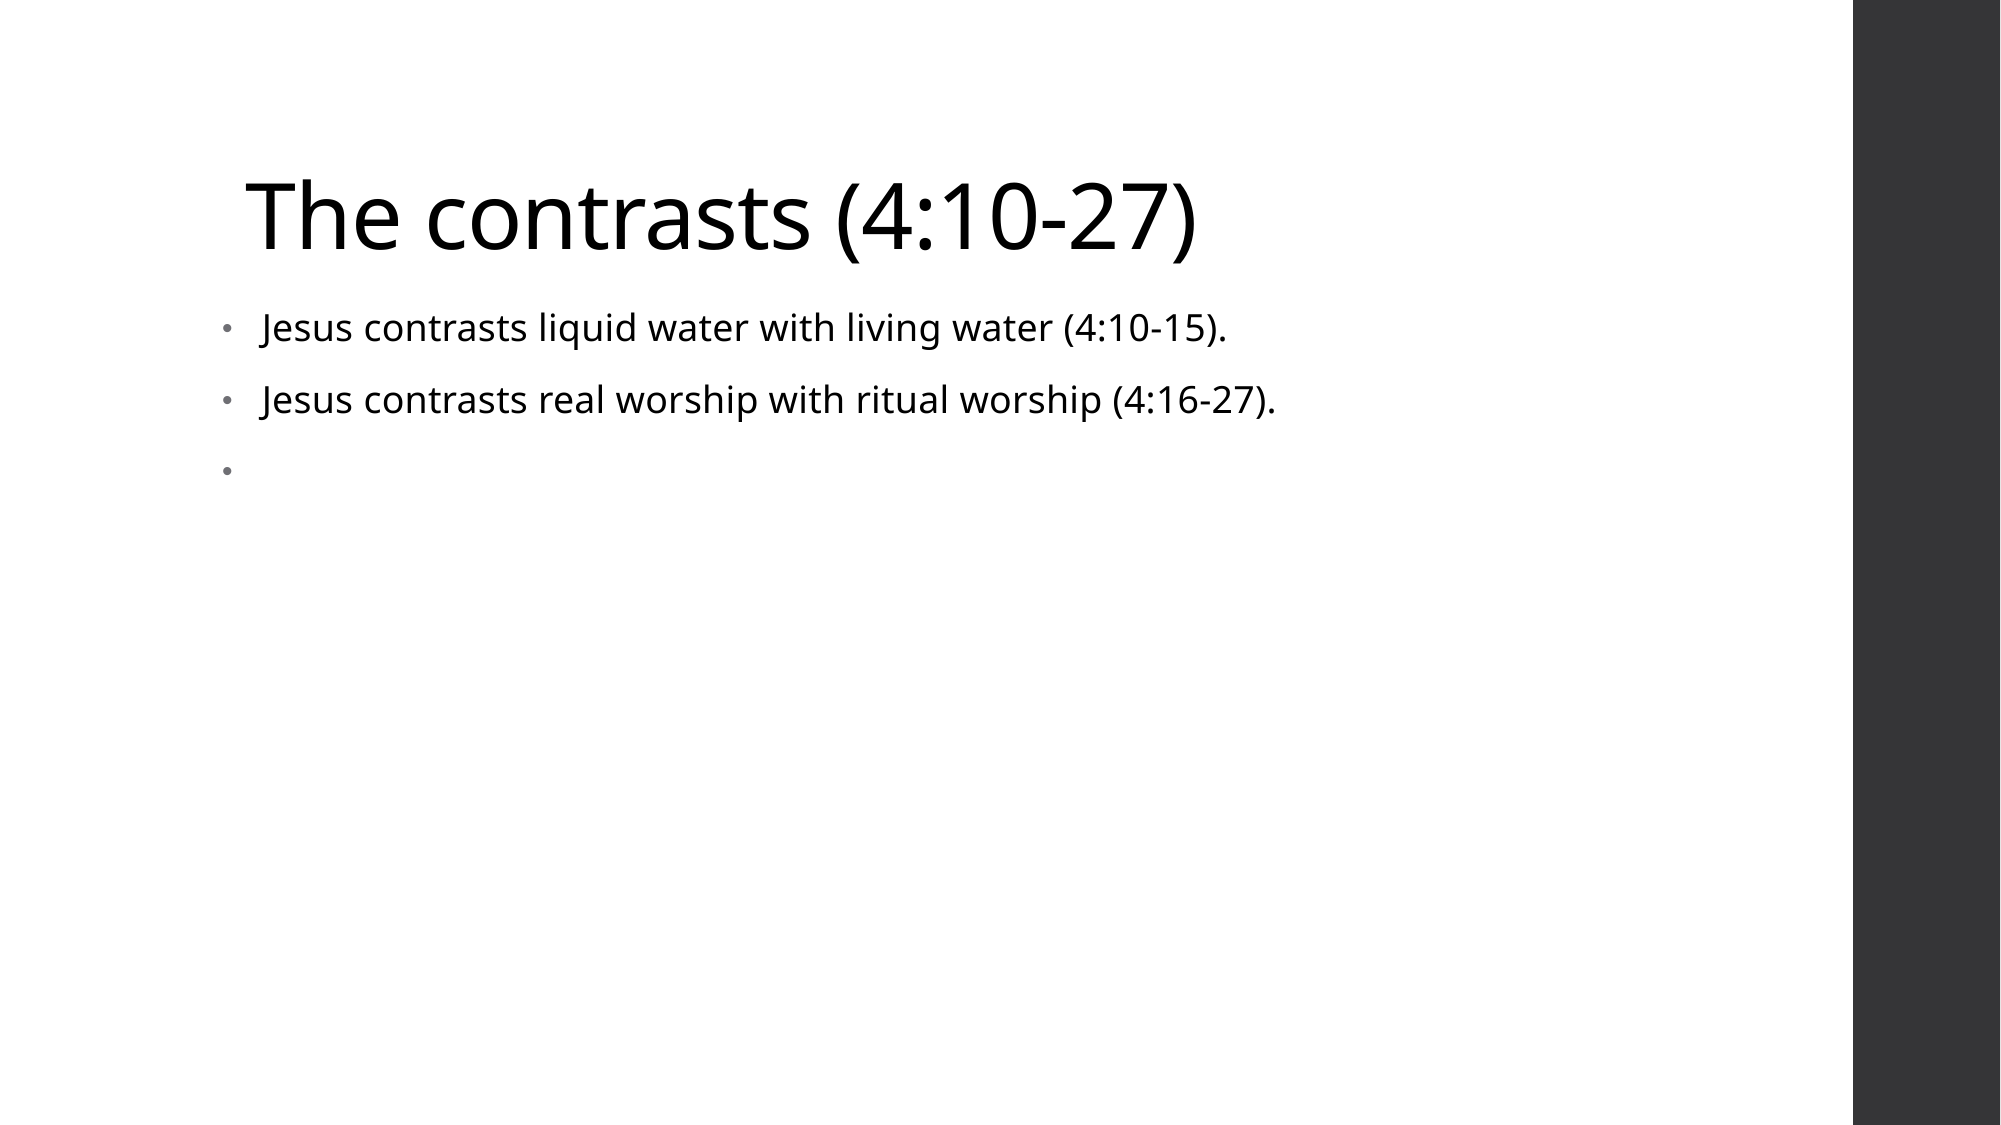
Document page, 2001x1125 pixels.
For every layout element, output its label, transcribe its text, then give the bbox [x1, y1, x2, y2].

list Jesus contrasts liquid water with living water (4:10-15). Jesus contrasts real worship with ritual worship (4:16-27). [206, 299, 1617, 1014]
title The contrasts (4:10-27) [206, 60, 1797, 278]
